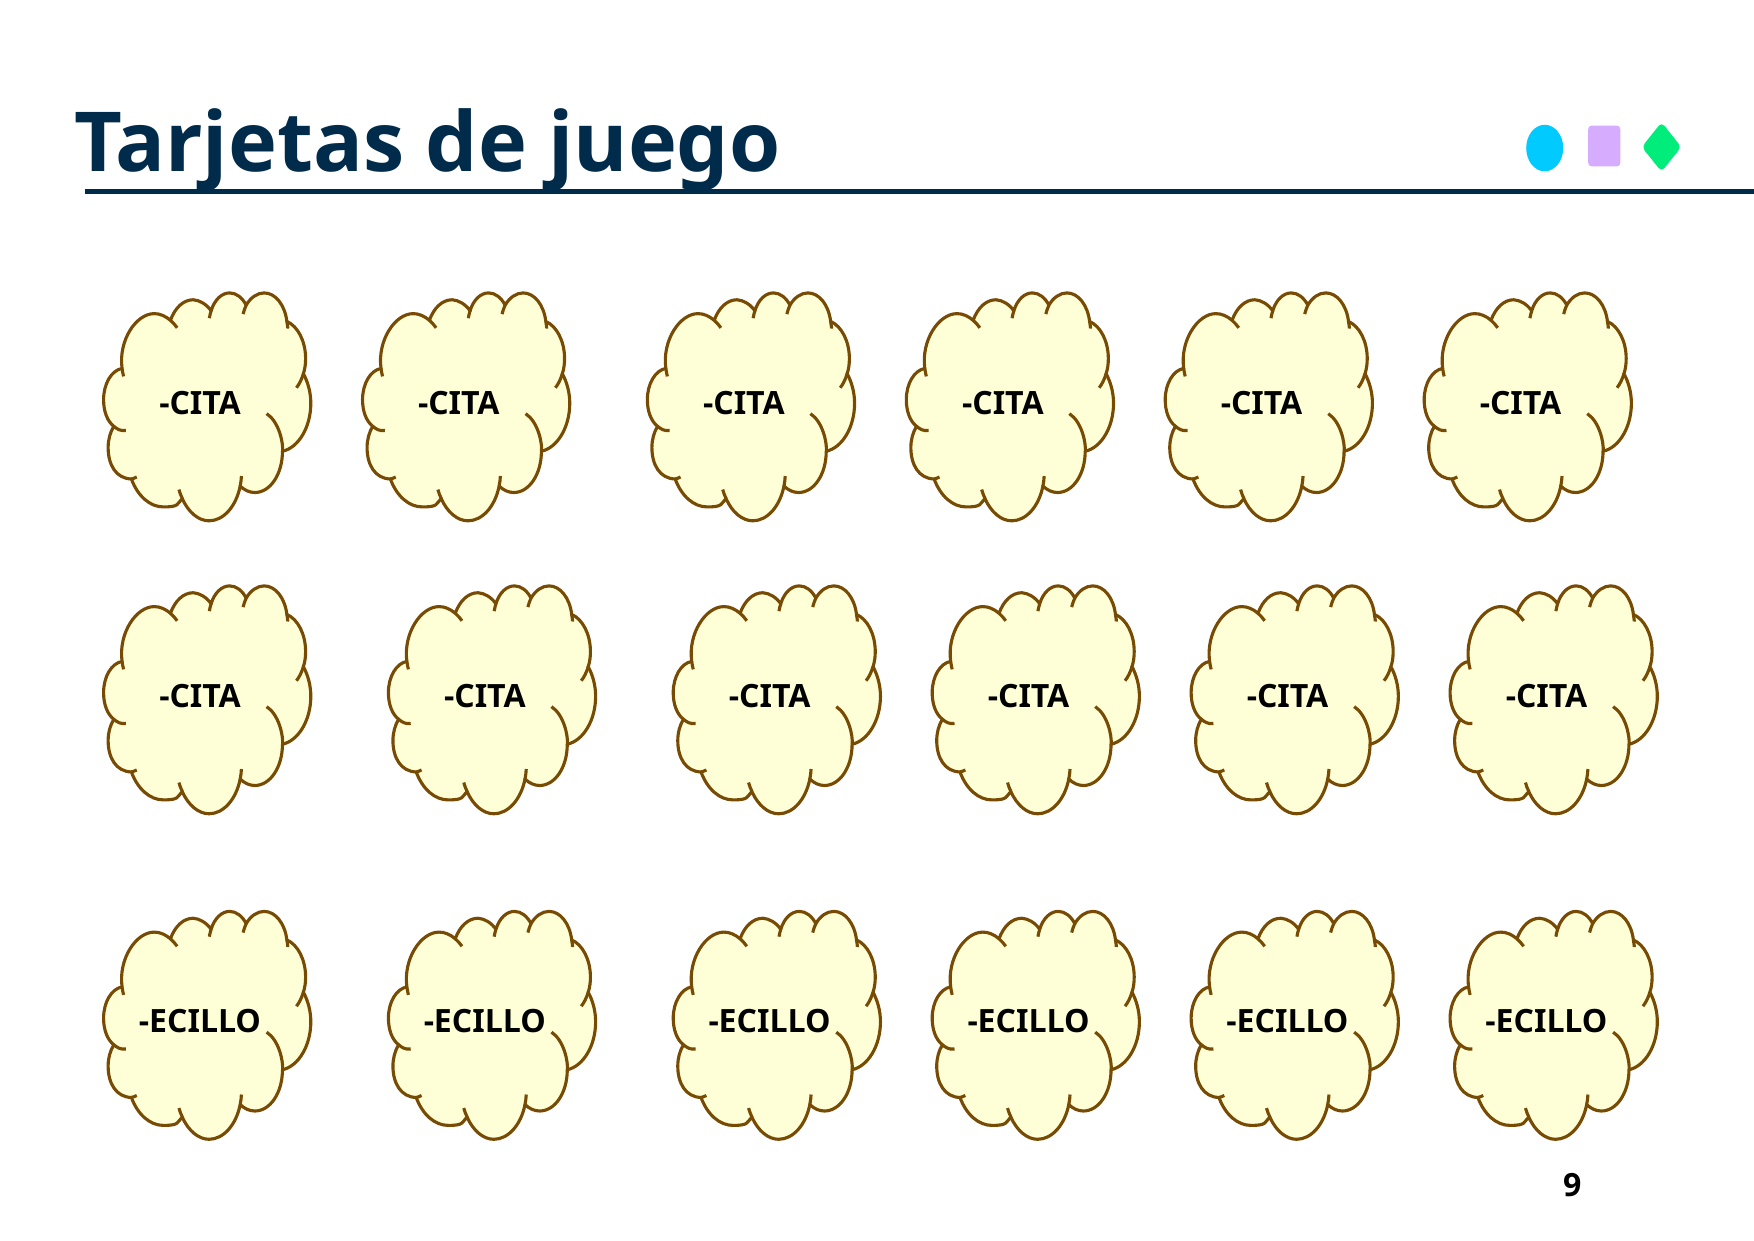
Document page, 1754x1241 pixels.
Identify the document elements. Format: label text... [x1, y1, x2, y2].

text_box -ECILLO [932, 911, 1140, 1140]
text_box -CITA [1191, 585, 1399, 814]
text_box -CITA [647, 292, 855, 521]
text_box -ECILLO [388, 911, 596, 1140]
text_box -CITA [388, 585, 596, 814]
text_box -ECILLO [103, 911, 311, 1140]
text_box -CITA [362, 292, 570, 521]
text_box -ECILLO [1450, 911, 1658, 1140]
text_box -CITA [906, 292, 1114, 521]
text_box -ECILLO [673, 911, 881, 1140]
text_box -CITA [103, 292, 311, 521]
text_box -CITA [103, 585, 311, 814]
text_box -CITA [673, 585, 881, 814]
text_box -CITA [1424, 292, 1632, 521]
text_box -CITA [1165, 292, 1373, 521]
text_box -ECILLO [1191, 911, 1399, 1140]
text_box -CITA [1450, 585, 1658, 814]
text_box -CITA [932, 585, 1140, 814]
title Tarjetas de juego [74, 32, 1404, 196]
